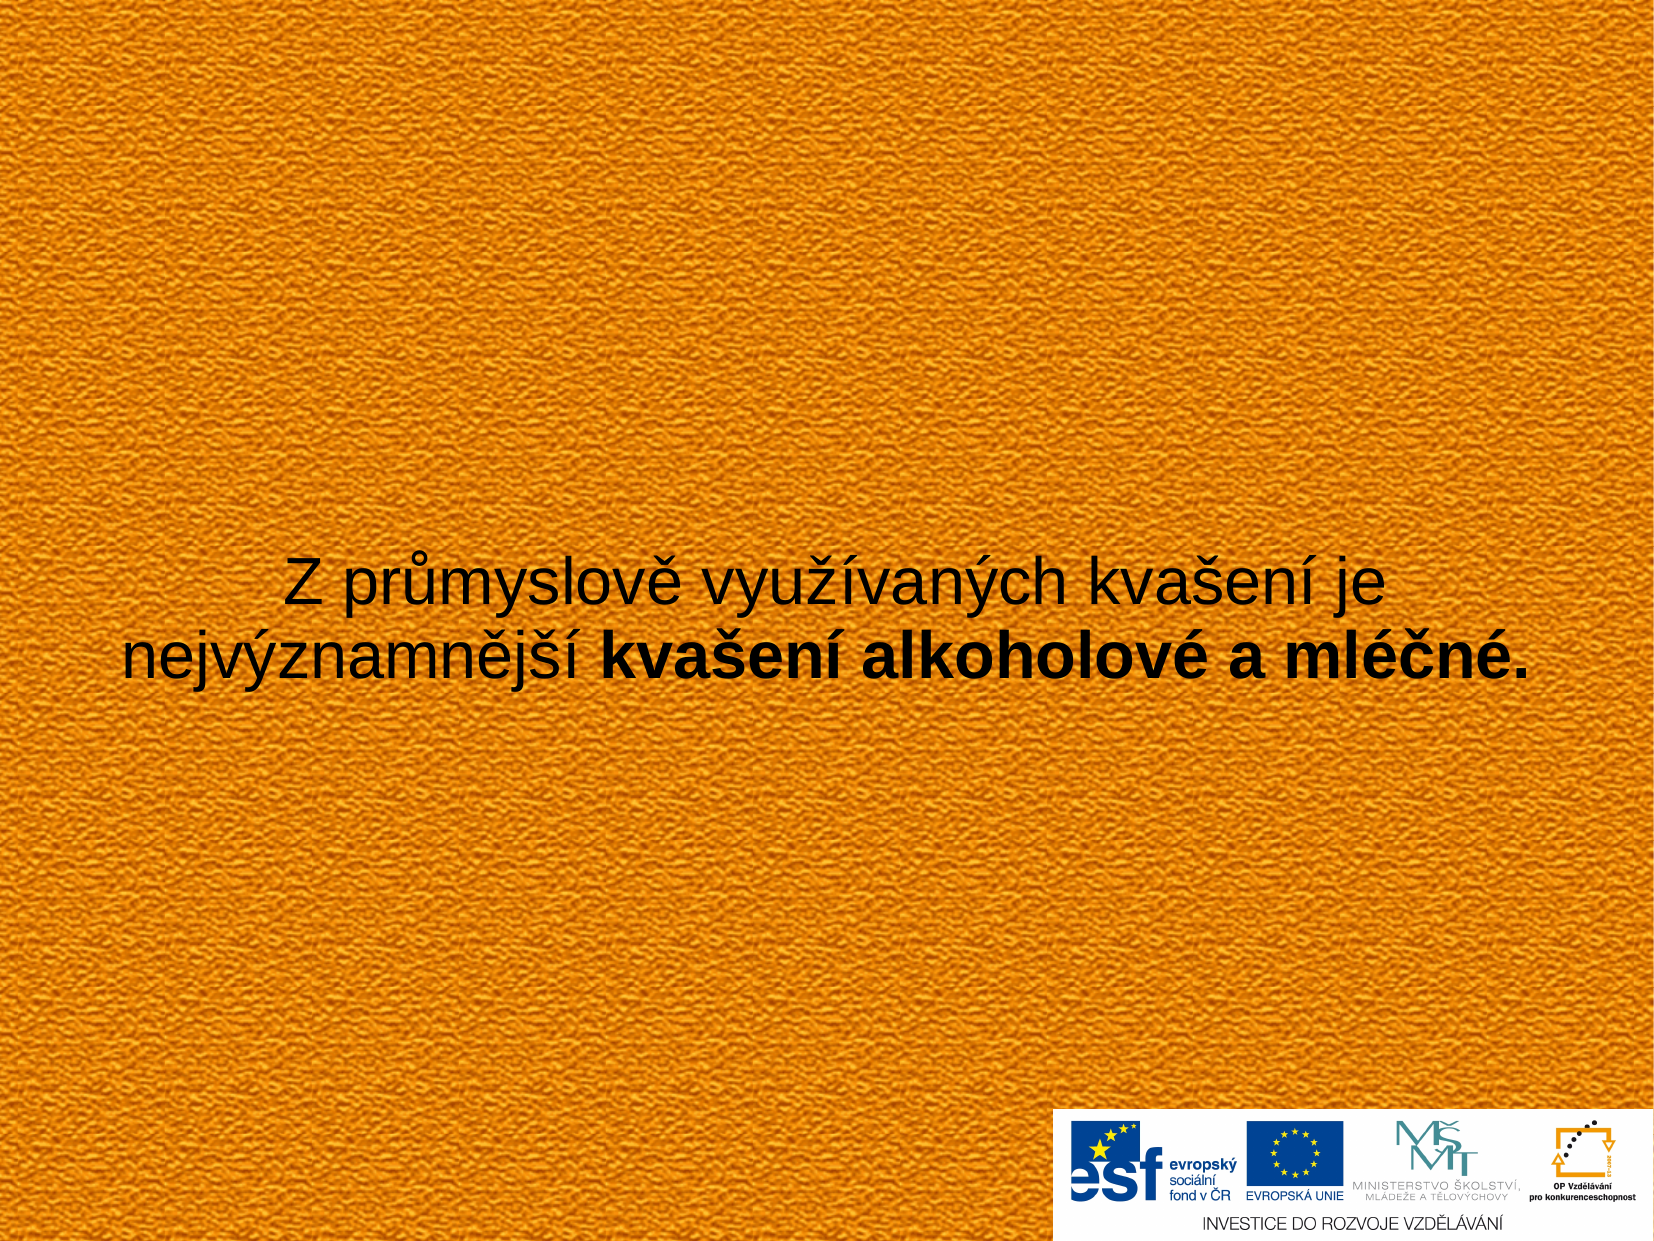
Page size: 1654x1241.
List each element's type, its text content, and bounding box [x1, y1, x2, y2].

list Z průmyslově využívaných kvašení je nejvýznamnější kvašení alkoholové a mléčné. [82, 543, 1571, 697]
picture [0, 0, 1654, 1241]
